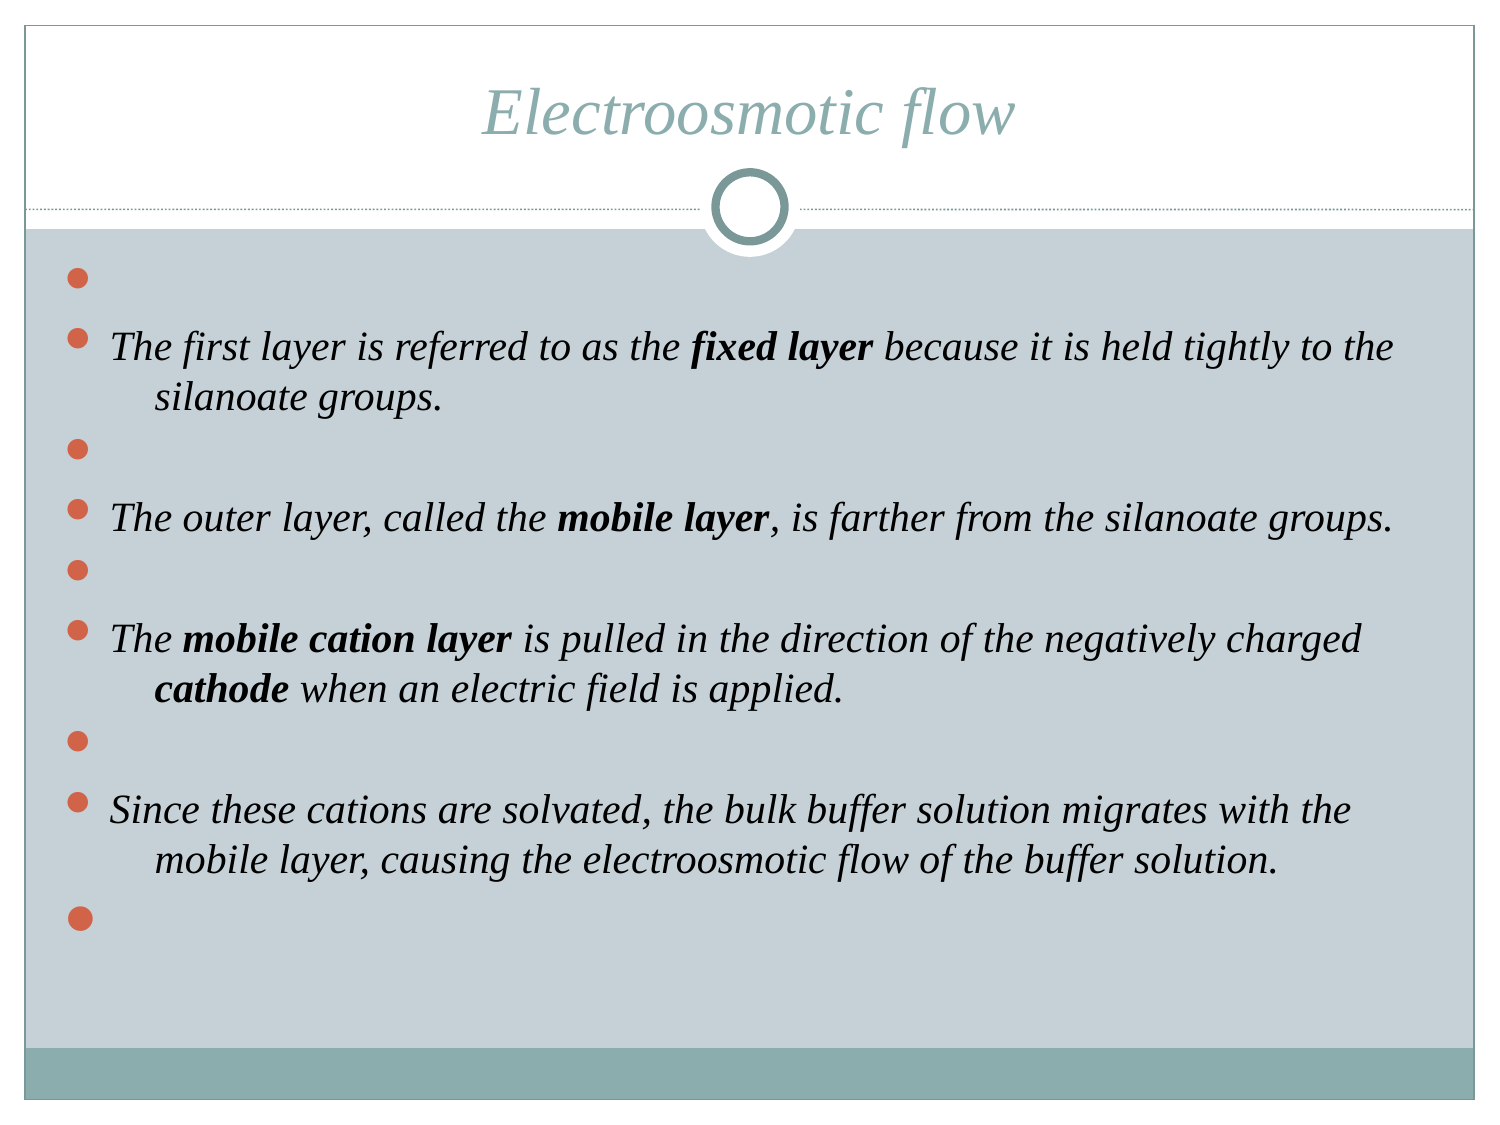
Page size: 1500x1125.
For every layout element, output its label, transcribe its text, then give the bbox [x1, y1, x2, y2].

text_box Electroosmotic flow [363, 60, 1137, 156]
list The first layer is referred to as the fixed layer because it is held tightly to the silanoate groups. The outer layer, called the mobile layer, is farther from the silanoate groups. The mobile cation layer is pulled in the direction of the negatively charged cathode when an electric field is applied. Since these cations are solvated, the bulk buffer solution migrates with the mobile layer, causing the electroosmotic flow of the buffer solution. [49, 250, 1445, 1001]
